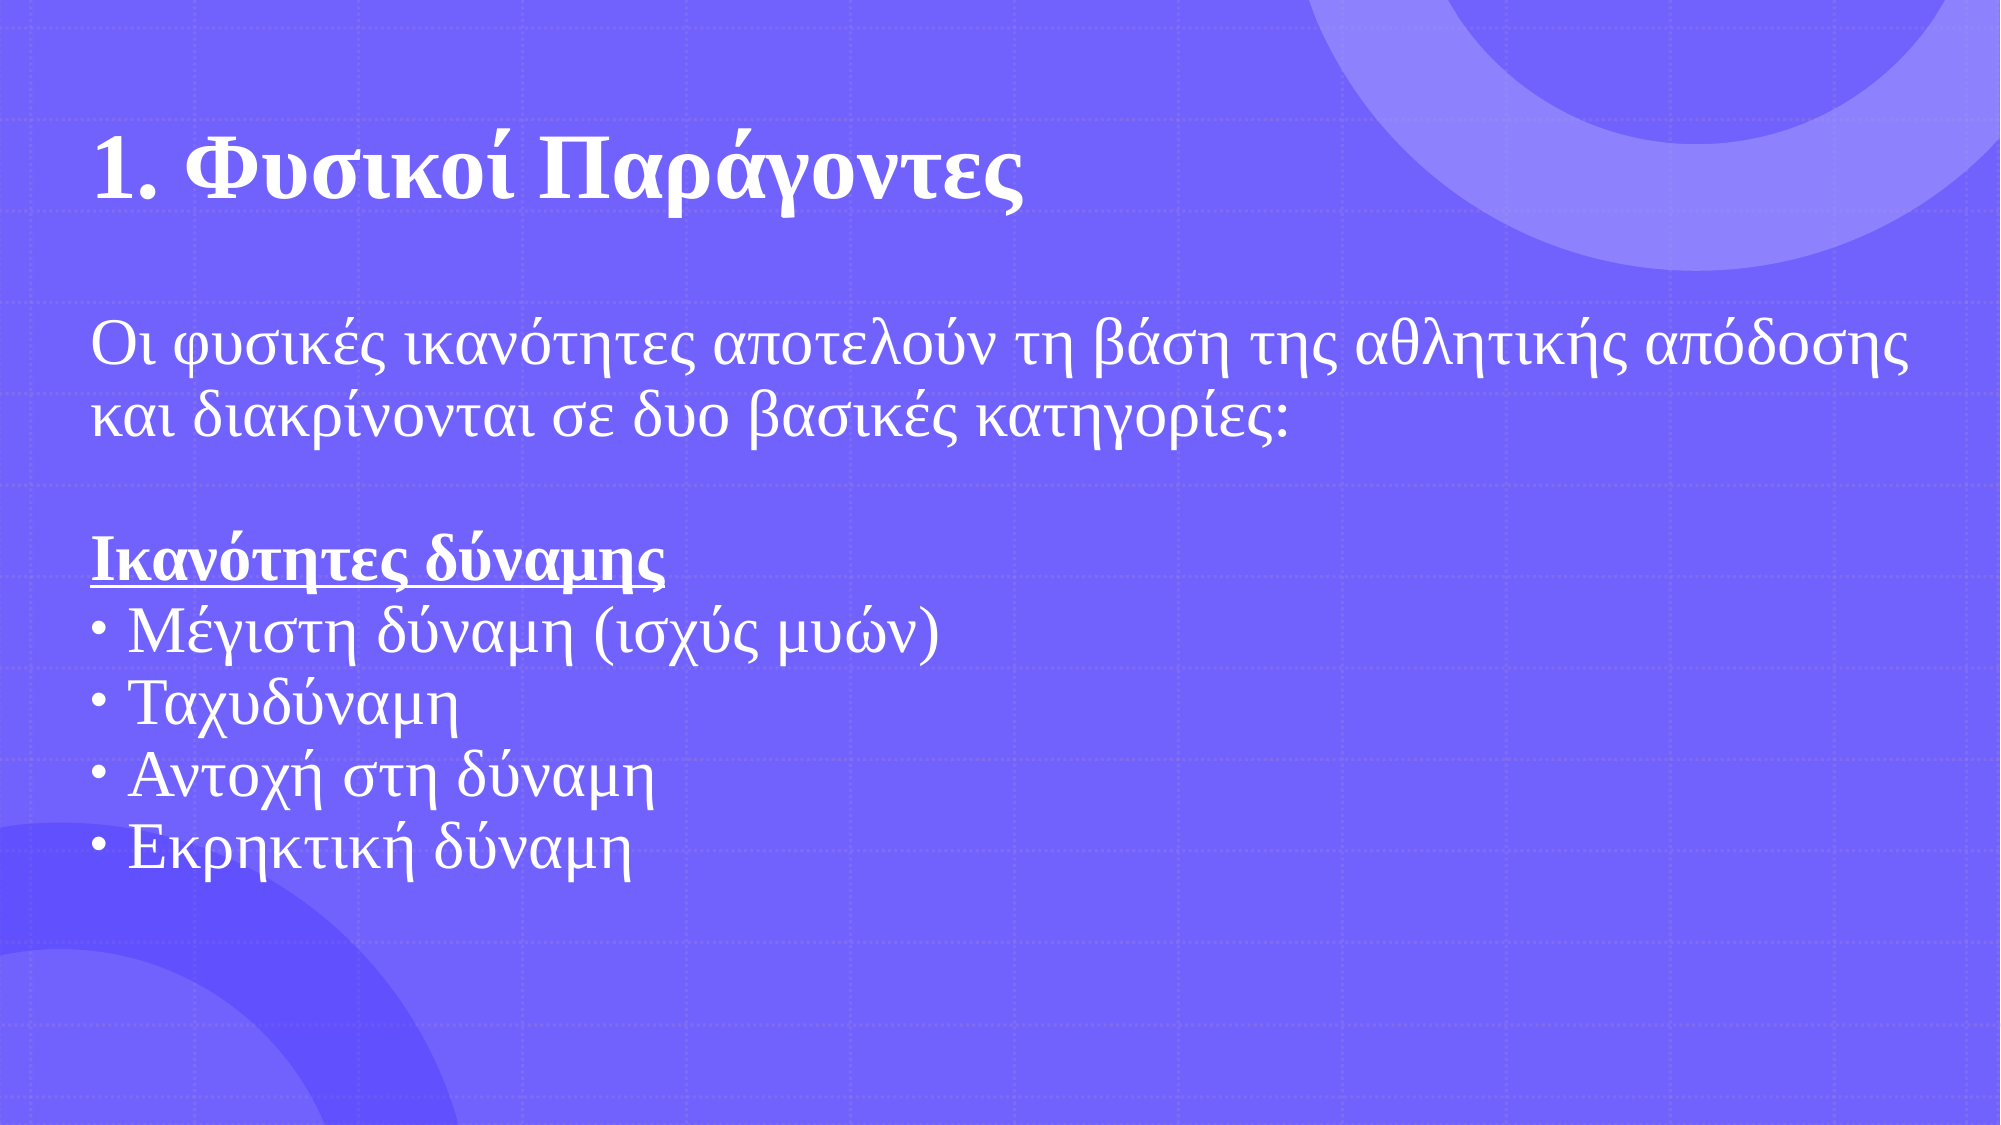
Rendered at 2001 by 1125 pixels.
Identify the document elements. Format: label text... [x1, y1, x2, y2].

title 1. Φυσικοί Παράγοντες [75, 59, 1835, 278]
list Οι φυσικές ικανότητες αποτελούν τη βάση της αθλητικής απόδοσης και διακρίνονται σε δυο βασικές κατηγορίες: Ικανότητες δύναμης Μέγιστη δύναμη (ισχύς μυών) Ταχυδύναμη Αντοχή στη δύναμη Εκρηκτική δύναμη [75, 299, 1948, 1014]
